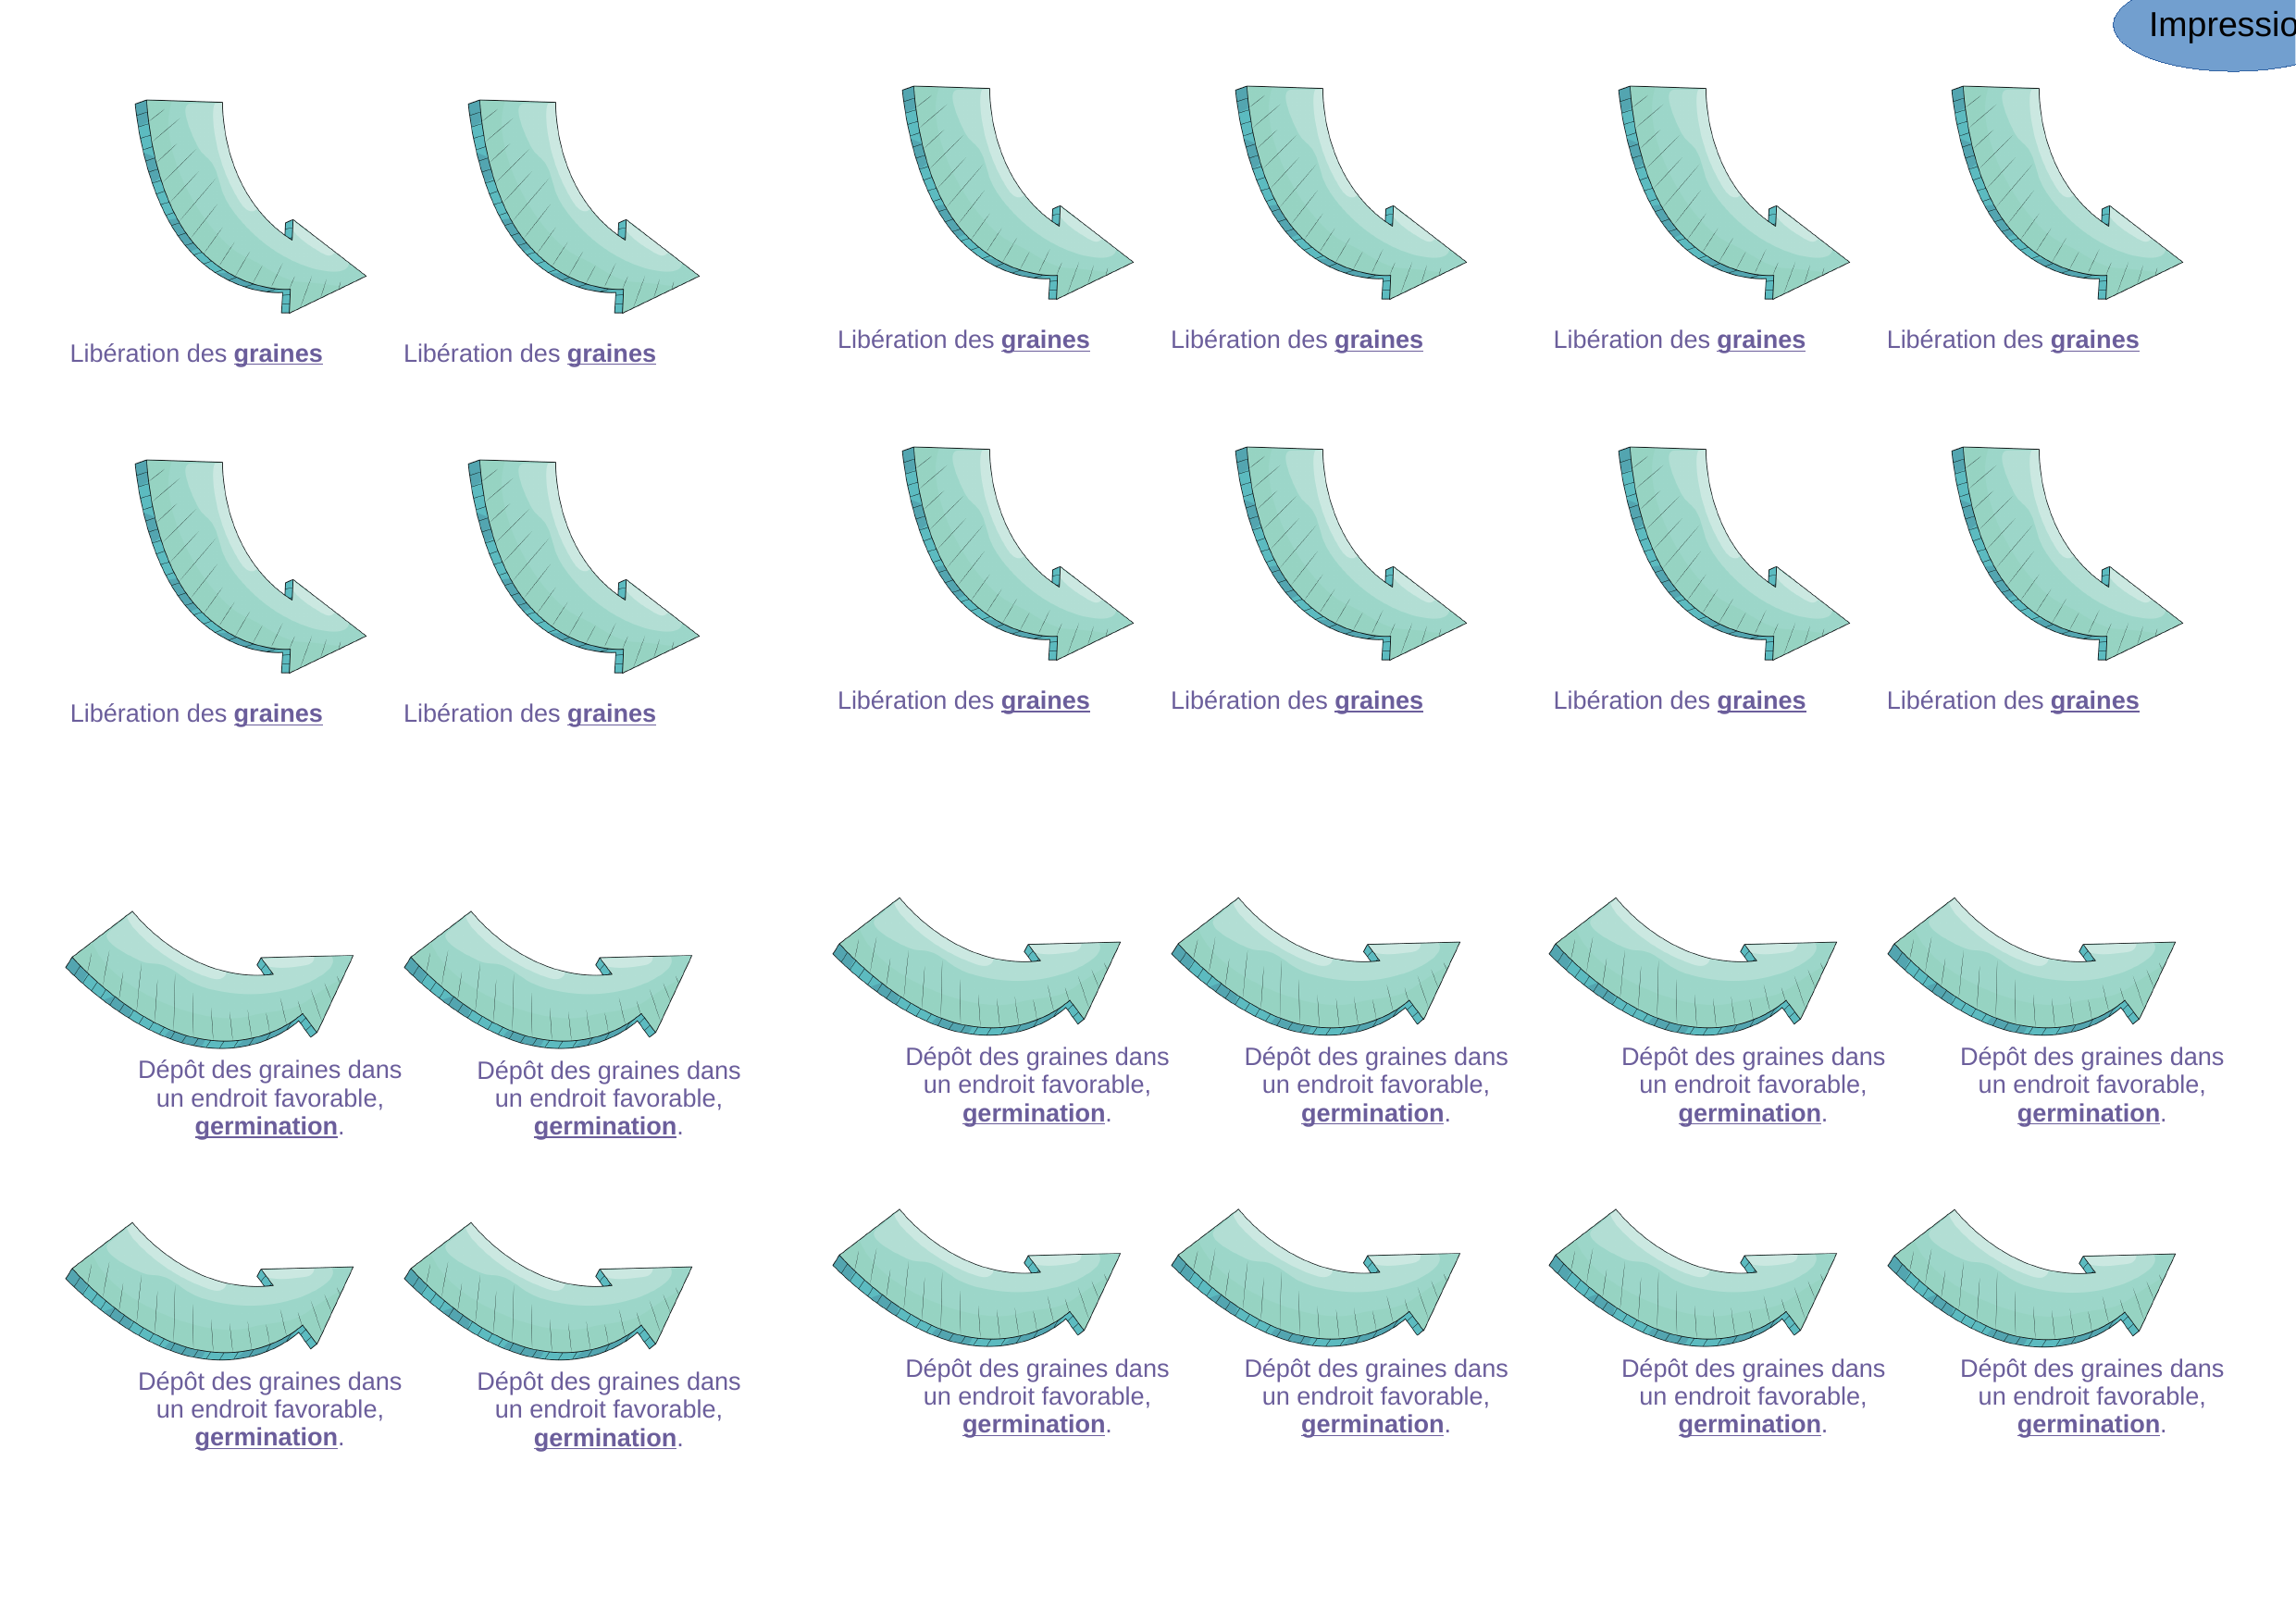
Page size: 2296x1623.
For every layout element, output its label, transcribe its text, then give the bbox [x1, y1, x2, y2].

picture [1217, 29, 1473, 318]
text_box Dépôt des graines dans un endroit favorable, germination. [1939, 1347, 2245, 1445]
text_box Libération des graines [822, 318, 1106, 361]
text_box Dépôt des graines dans un endroit favorable, germination. [1600, 1347, 1906, 1445]
text_box Libération des graines [388, 332, 672, 375]
picture [450, 43, 706, 332]
picture [1217, 390, 1473, 679]
picture [1877, 821, 2183, 1035]
picture [884, 29, 1140, 318]
picture [1160, 1133, 1468, 1347]
picture [1600, 390, 1855, 679]
picture [1933, 29, 2190, 318]
picture [117, 403, 373, 692]
picture [393, 1146, 701, 1360]
picture [822, 1132, 1129, 1347]
picture [1600, 29, 1855, 318]
picture [1537, 1133, 1844, 1347]
text_box Dépôt des graines dans un endroit favorable, germination. [884, 1035, 1190, 1134]
text_box Dépôt des graines dans un endroit favorable, germination. [884, 1347, 1190, 1445]
picture [1160, 821, 1468, 1035]
text_box Dépôt des graines dans un endroit favorable, germination. [1223, 1035, 1529, 1134]
text_box Libération des graines [1871, 318, 2155, 362]
picture [822, 821, 1129, 1035]
picture [117, 43, 373, 332]
text_box Libération des graines [1155, 318, 1439, 361]
text_box Libération des graines [388, 692, 672, 736]
picture [1537, 821, 1844, 1035]
text_box Libération des graines [1537, 679, 1822, 722]
text_box Dépôt des graines dans un endroit favorable, germination. [117, 1360, 423, 1459]
text_box Dépôt des graines dans un endroit favorable, germination. [1223, 1347, 1529, 1445]
picture [1877, 1133, 2183, 1347]
text_box Dépôt des graines dans un endroit favorable, germination. [455, 1360, 762, 1459]
picture [884, 390, 1140, 679]
text_box Impression [2113, 0, 2296, 72]
text_box Libération des graines [1537, 318, 1822, 362]
text_box Libération des graines [55, 332, 339, 375]
text_box Libération des graines [1871, 679, 2155, 722]
text_box Libération des graines [1155, 679, 1439, 722]
text_box Dépôt des graines dans un endroit favorable, germination. [1939, 1035, 2245, 1134]
text_box Dépôt des graines dans un endroit favorable, germination. [117, 1049, 423, 1147]
text_box Dépôt des graines dans un endroit favorable, germination. [455, 1049, 762, 1147]
text_box Libération des graines [55, 692, 339, 736]
picture [450, 403, 706, 692]
text_box Libération des graines [822, 679, 1106, 722]
picture [55, 834, 361, 1049]
picture [55, 1146, 361, 1360]
picture [393, 834, 701, 1049]
picture [1933, 390, 2190, 679]
text_box Dépôt des graines dans un endroit favorable, germination. [1600, 1035, 1906, 1134]
